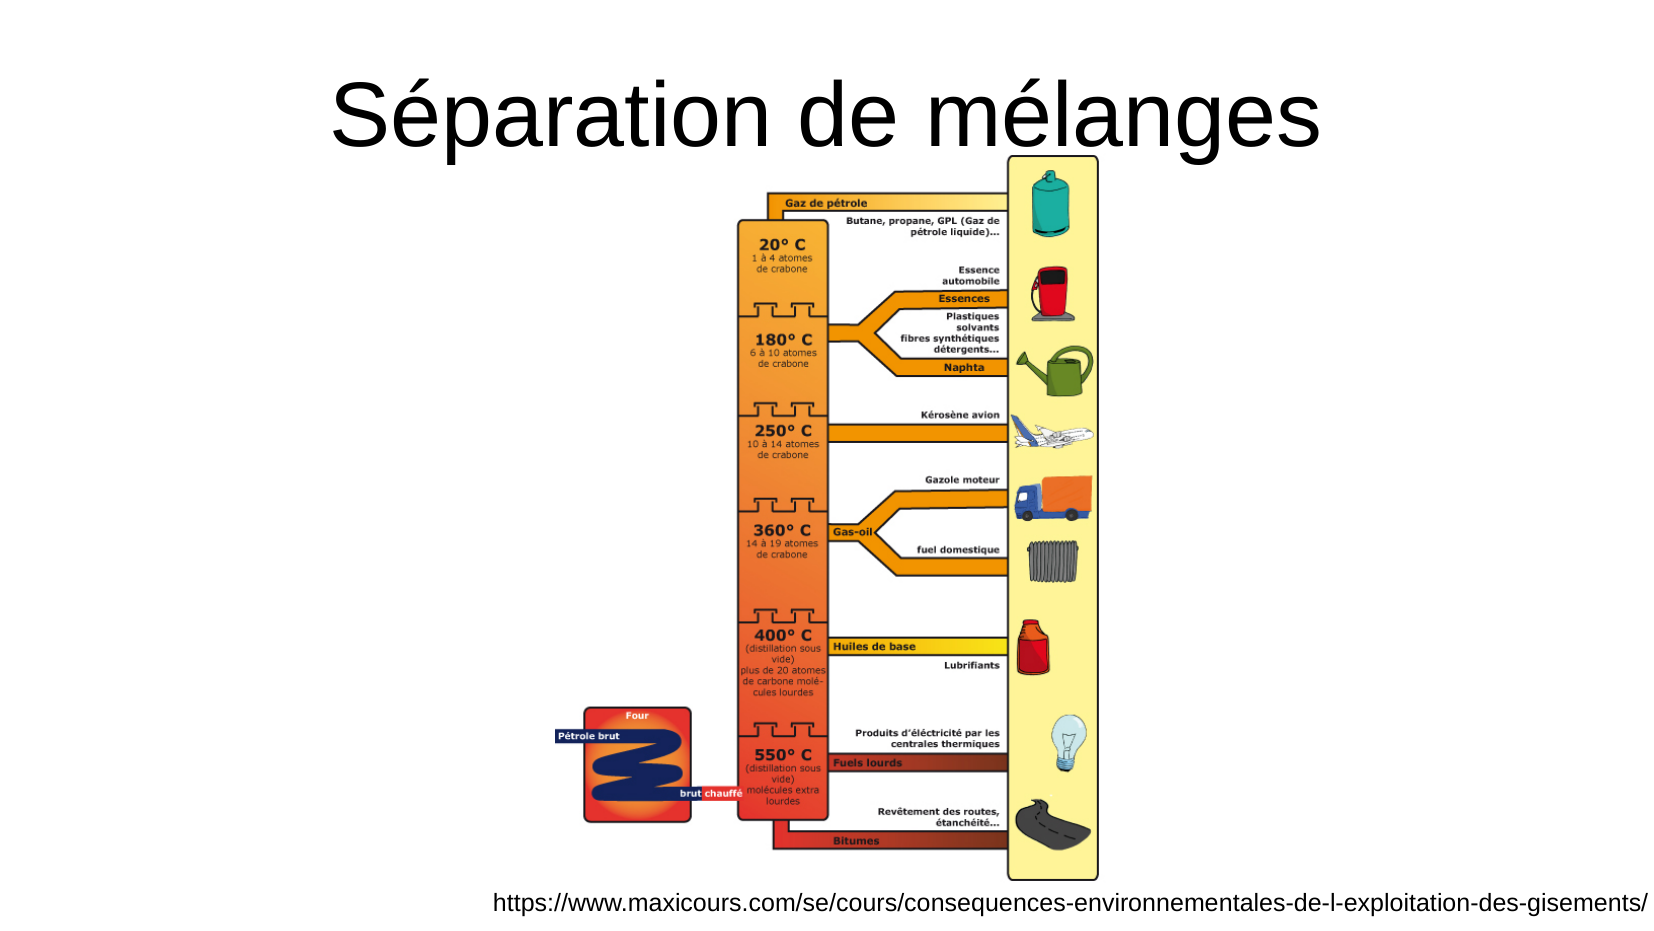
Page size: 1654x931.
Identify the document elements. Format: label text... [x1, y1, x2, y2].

title Séparation de mélanges [82, 37, 1571, 193]
picture [555, 153, 1108, 881]
text_box https://www.maxicours.com/se/cours/consequences-environnementales-de-l-exploitation-des-gisements/ [478, 881, 1654, 931]
